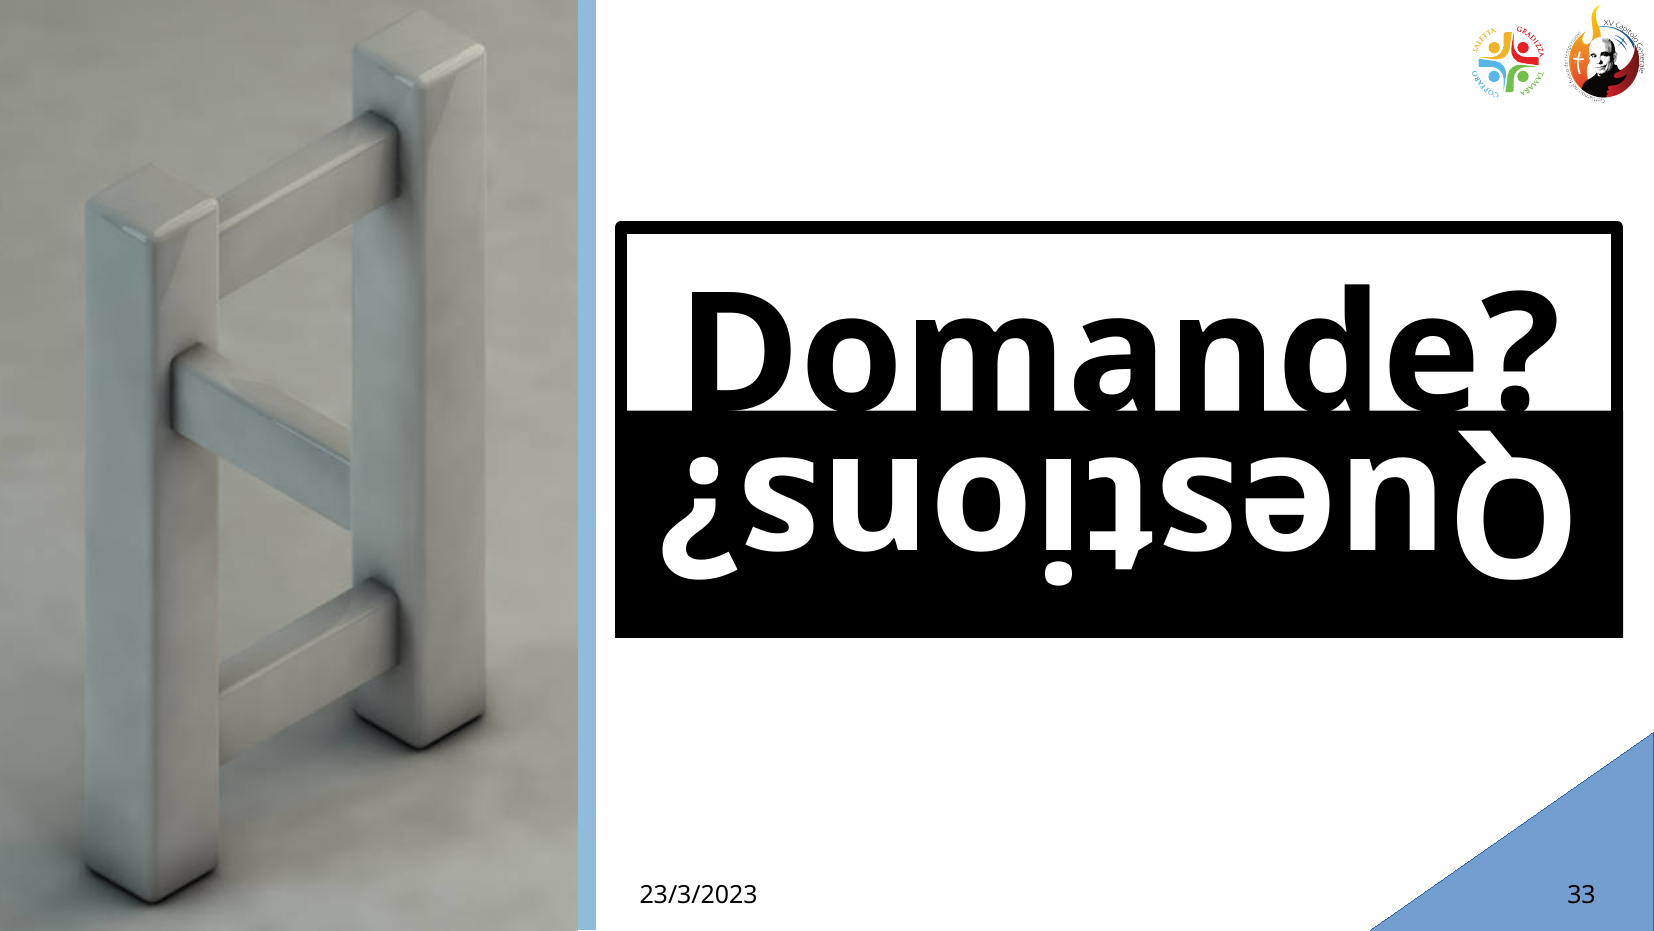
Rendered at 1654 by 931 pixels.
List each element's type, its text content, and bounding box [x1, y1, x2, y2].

title Domande? [621, 236, 1618, 410]
title Questions? [615, 422, 1624, 626]
picture [1563, 4, 1646, 103]
picture [0, 0, 578, 931]
